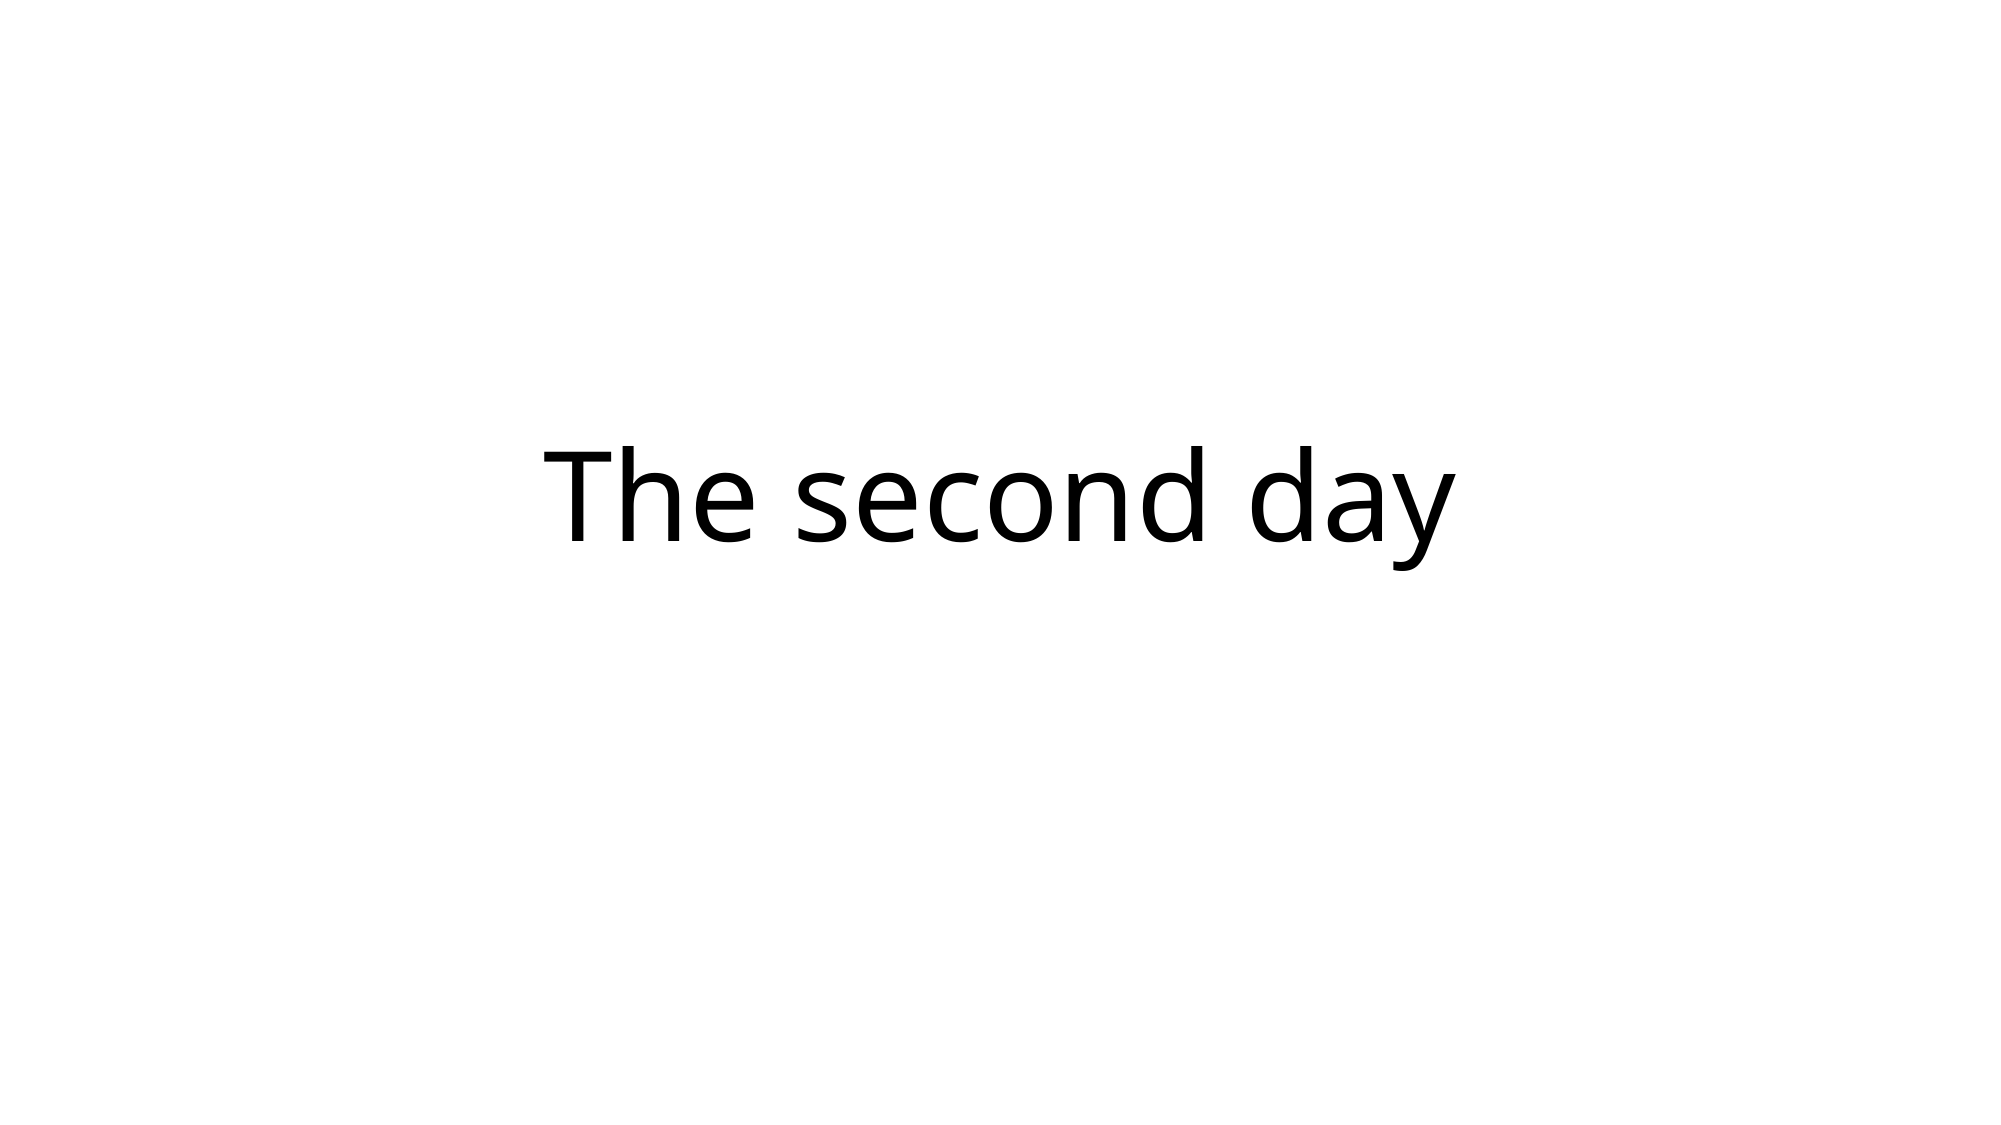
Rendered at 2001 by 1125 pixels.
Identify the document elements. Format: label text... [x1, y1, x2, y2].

title The second day [249, 184, 1750, 576]
